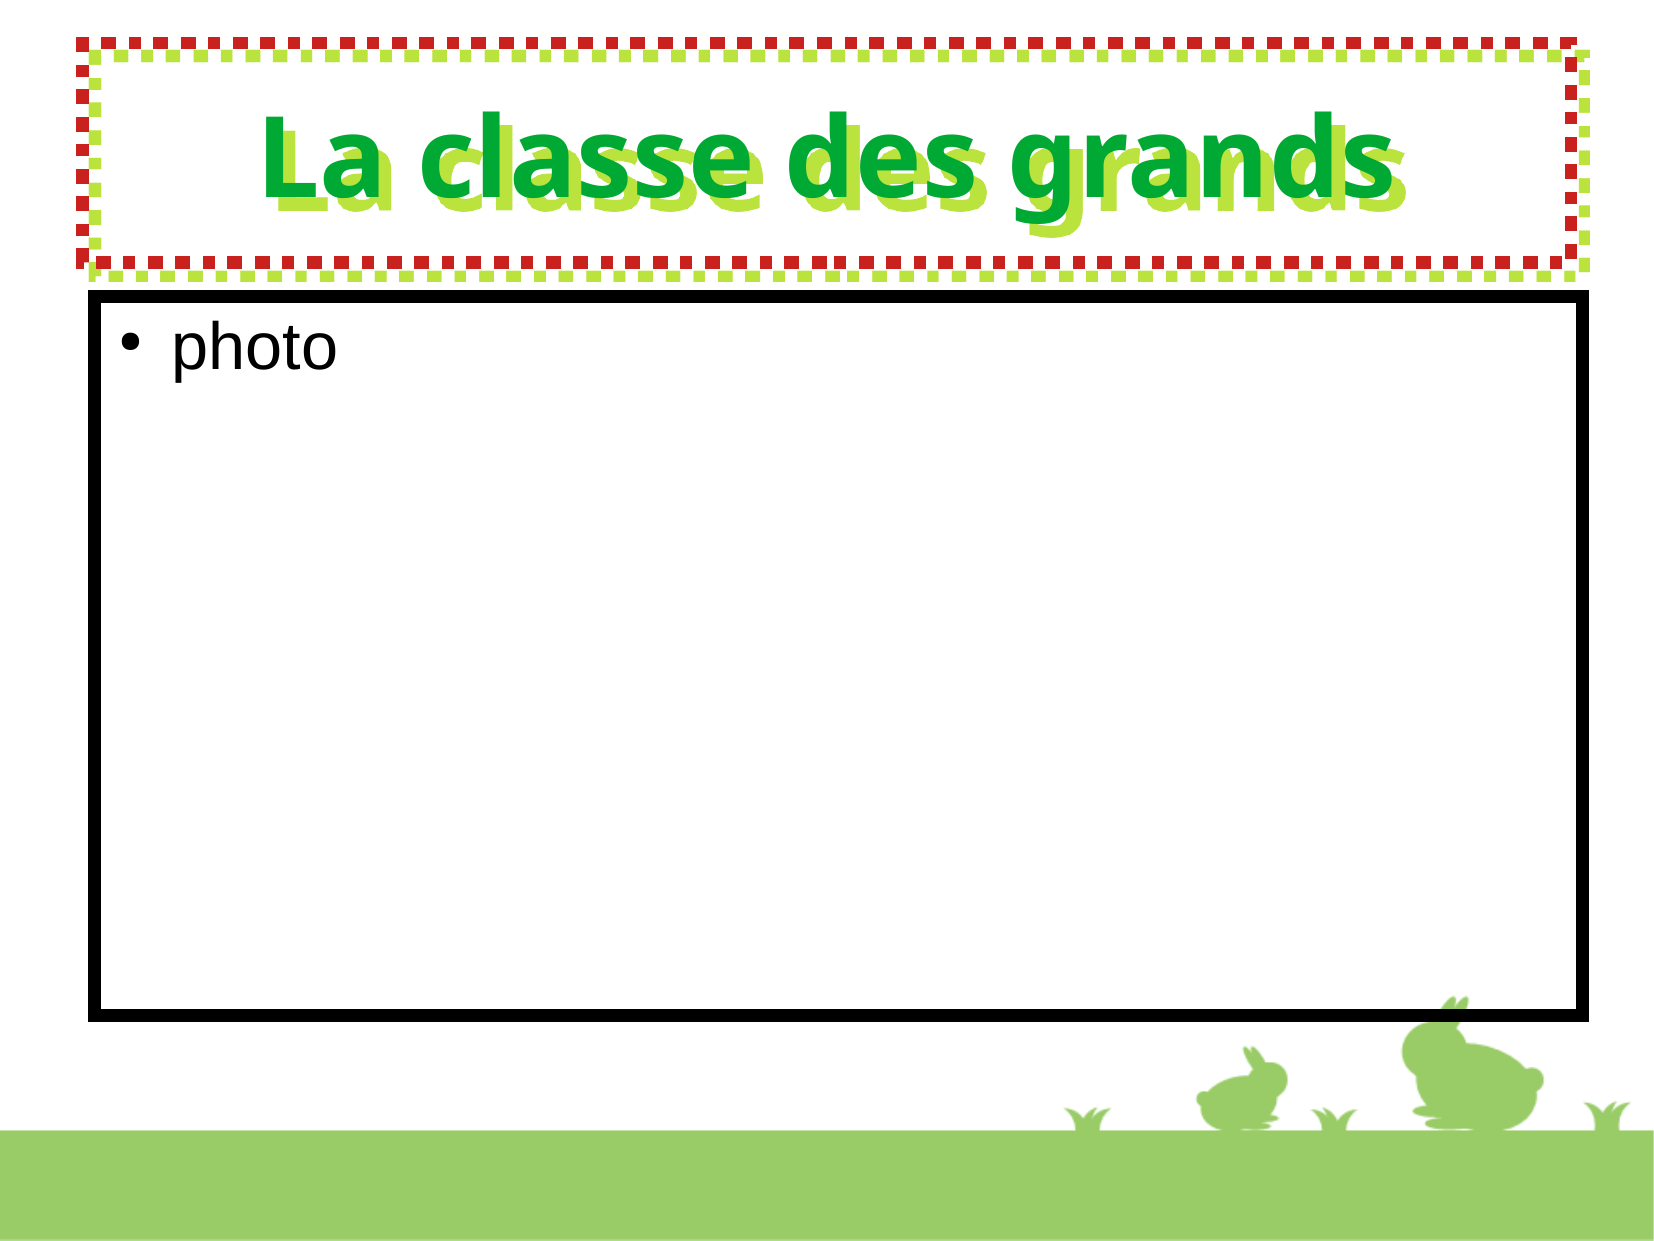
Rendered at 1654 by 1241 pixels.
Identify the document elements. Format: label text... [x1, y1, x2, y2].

title La classe des grands [82, 43, 1571, 263]
list photo [94, 296, 1583, 1016]
picture [0, 0, 1654, 1241]
